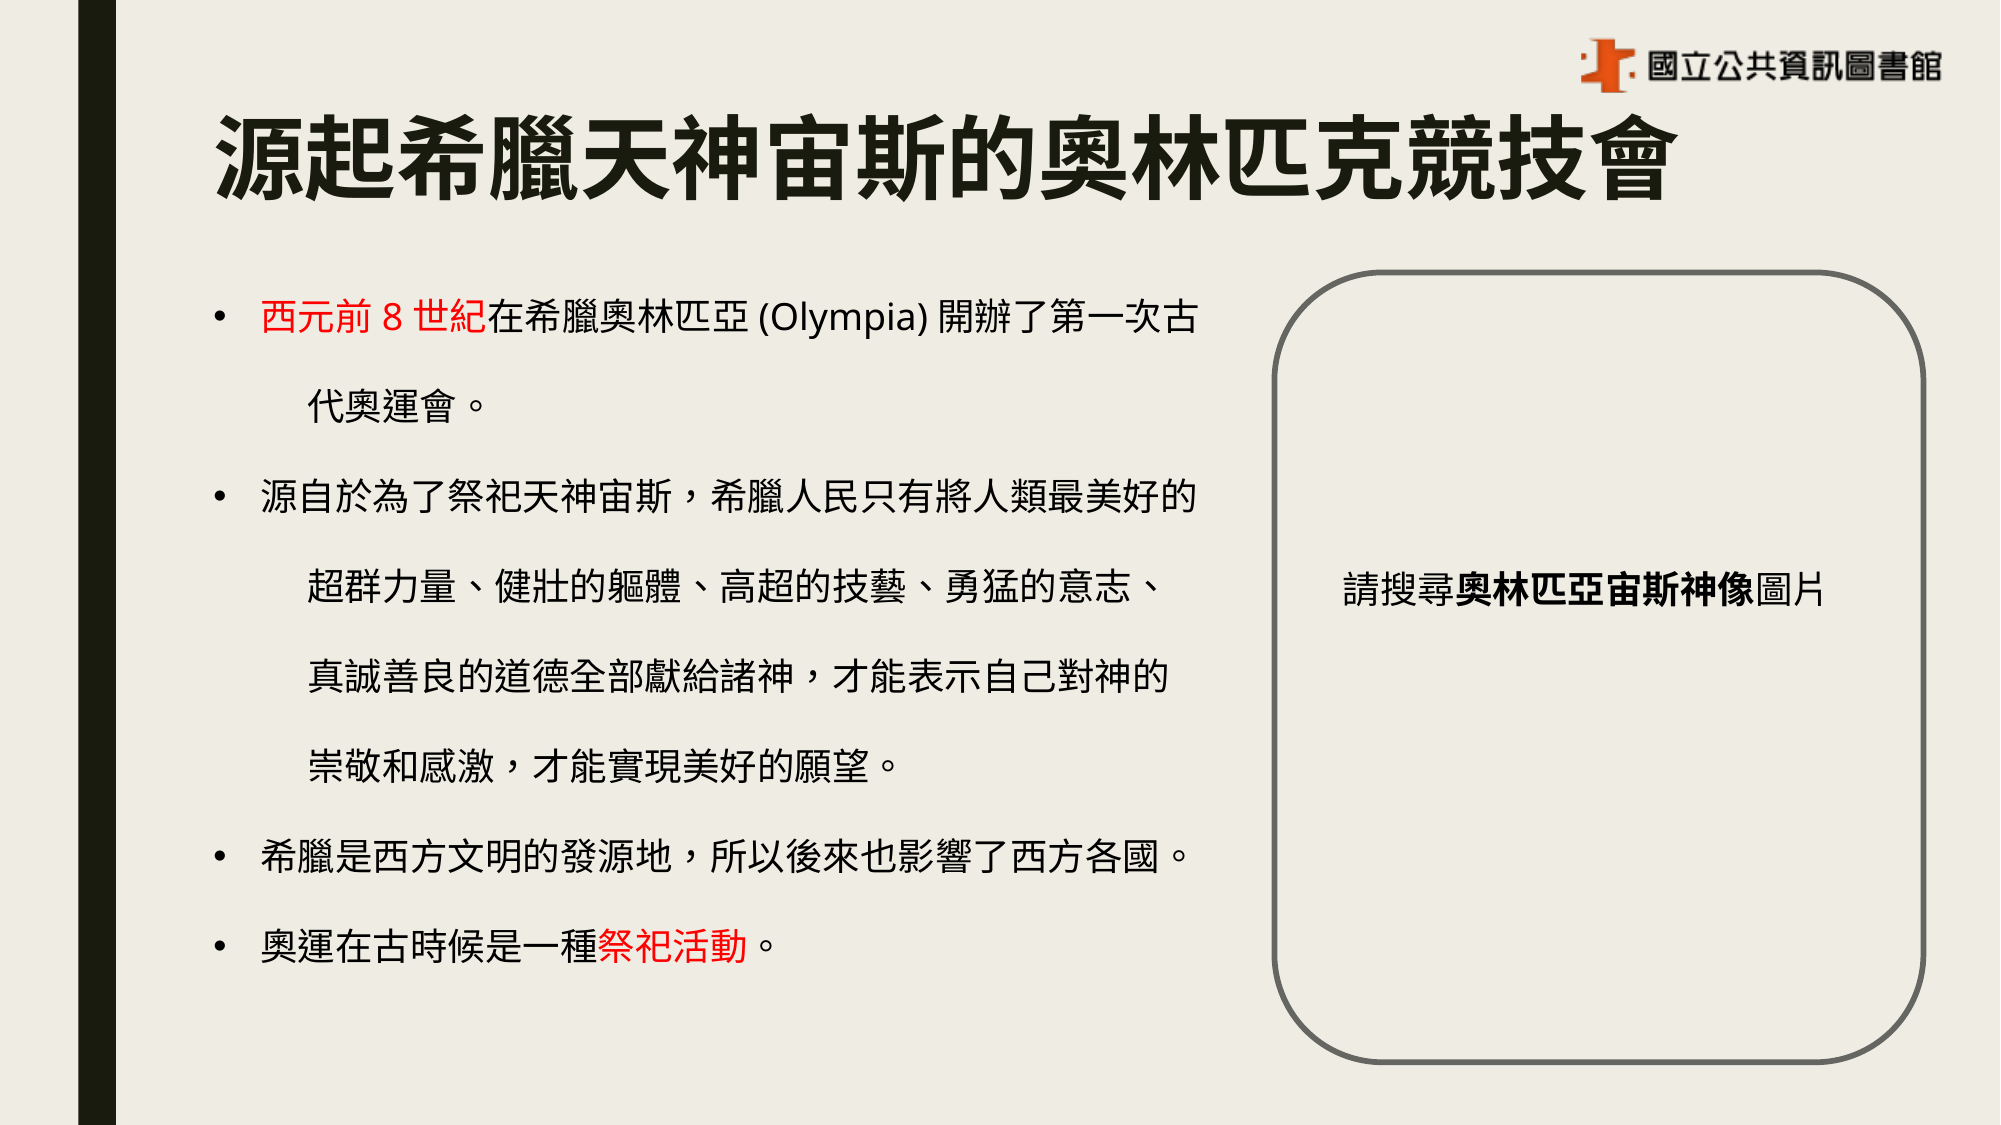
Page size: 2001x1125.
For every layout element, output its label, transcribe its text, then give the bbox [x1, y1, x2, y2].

text_box 西元前8世紀在希臘奧林匹亞(Olympia)開辦了第一次古代奧運會。 源自於為了祭祀天神宙斯，希臘人民只有將人類最美好的超群力量、健壯的軀體、高超的技藝、勇猛的意志、真誠善良的道德全部獻給諸神，才能表示自己對神的崇敬和感激，才能實現美好的願望。 希臘是西方文明的發源地，所以後來也影響了西方各國。 奧運在古時候是一種祭祀活動。 [198, 240, 1222, 983]
text_box 請搜尋奧林匹亞宙斯神像圖片 [1319, 558, 1853, 620]
picture [1571, 32, 1951, 99]
title 源起希臘天神宙斯的奧林匹克競技會 [198, 107, 1924, 233]
